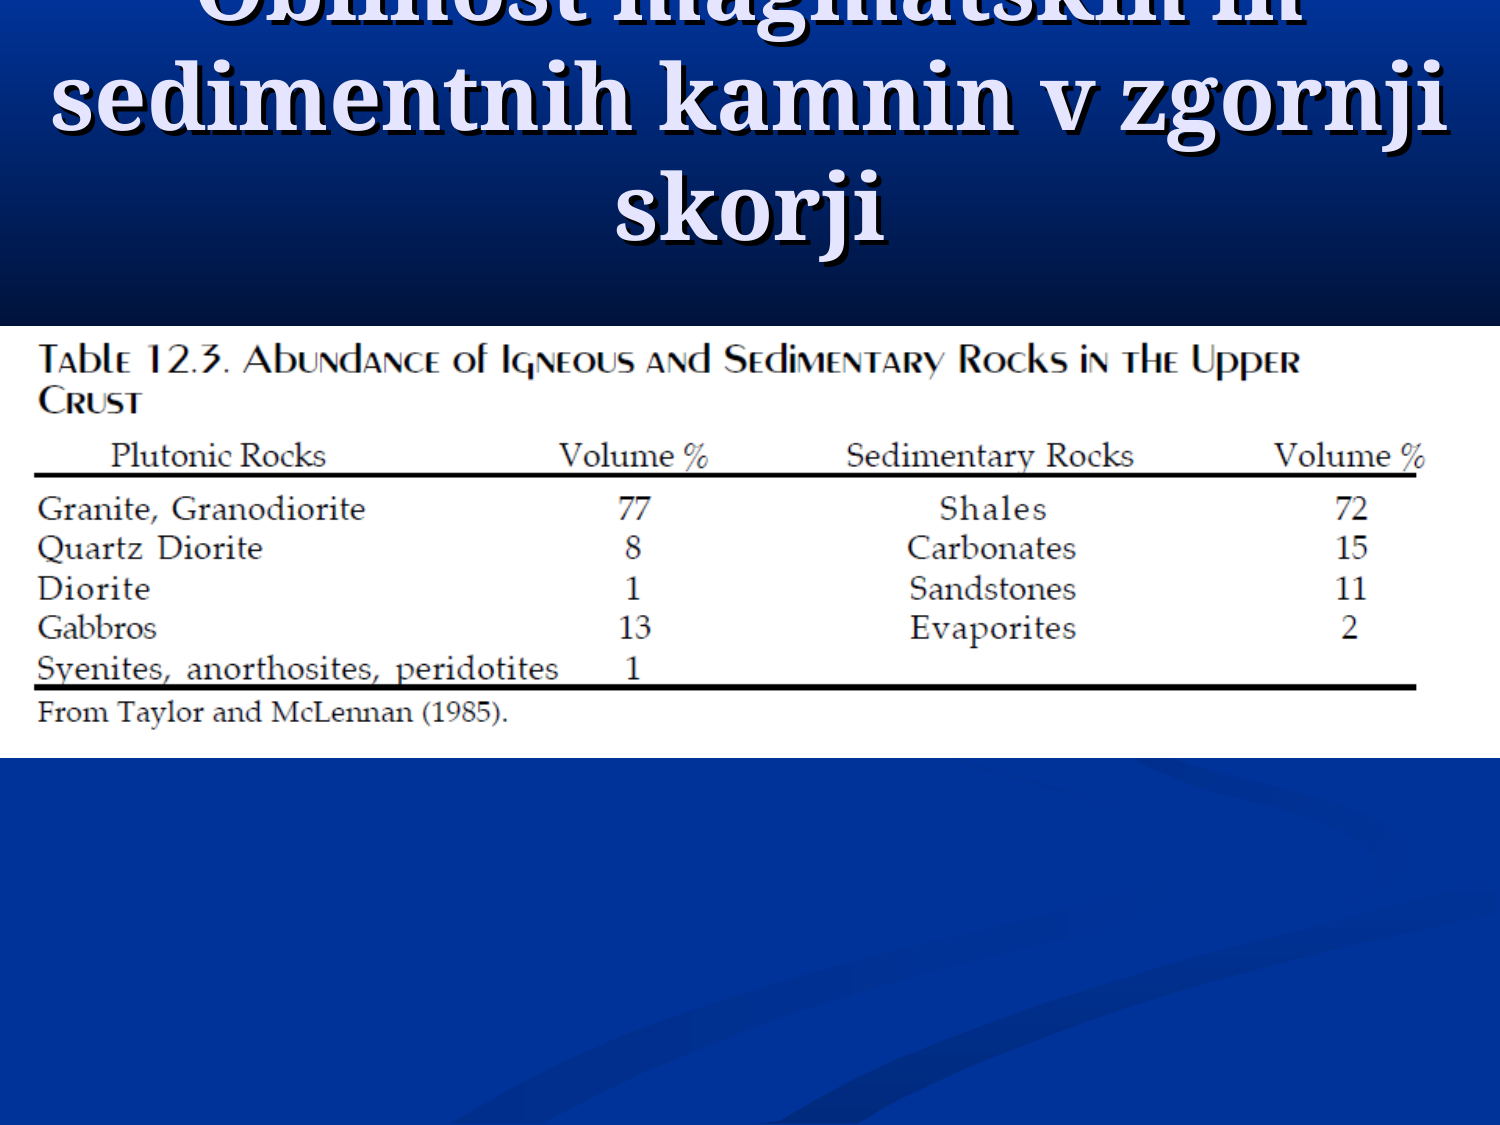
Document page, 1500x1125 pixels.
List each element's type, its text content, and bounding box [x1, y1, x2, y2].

text_box [0, 326, 1500, 758]
title Obilnost magmatskih in sedimentnih kamnin v zgornji skorji [0, 0, 1500, 212]
